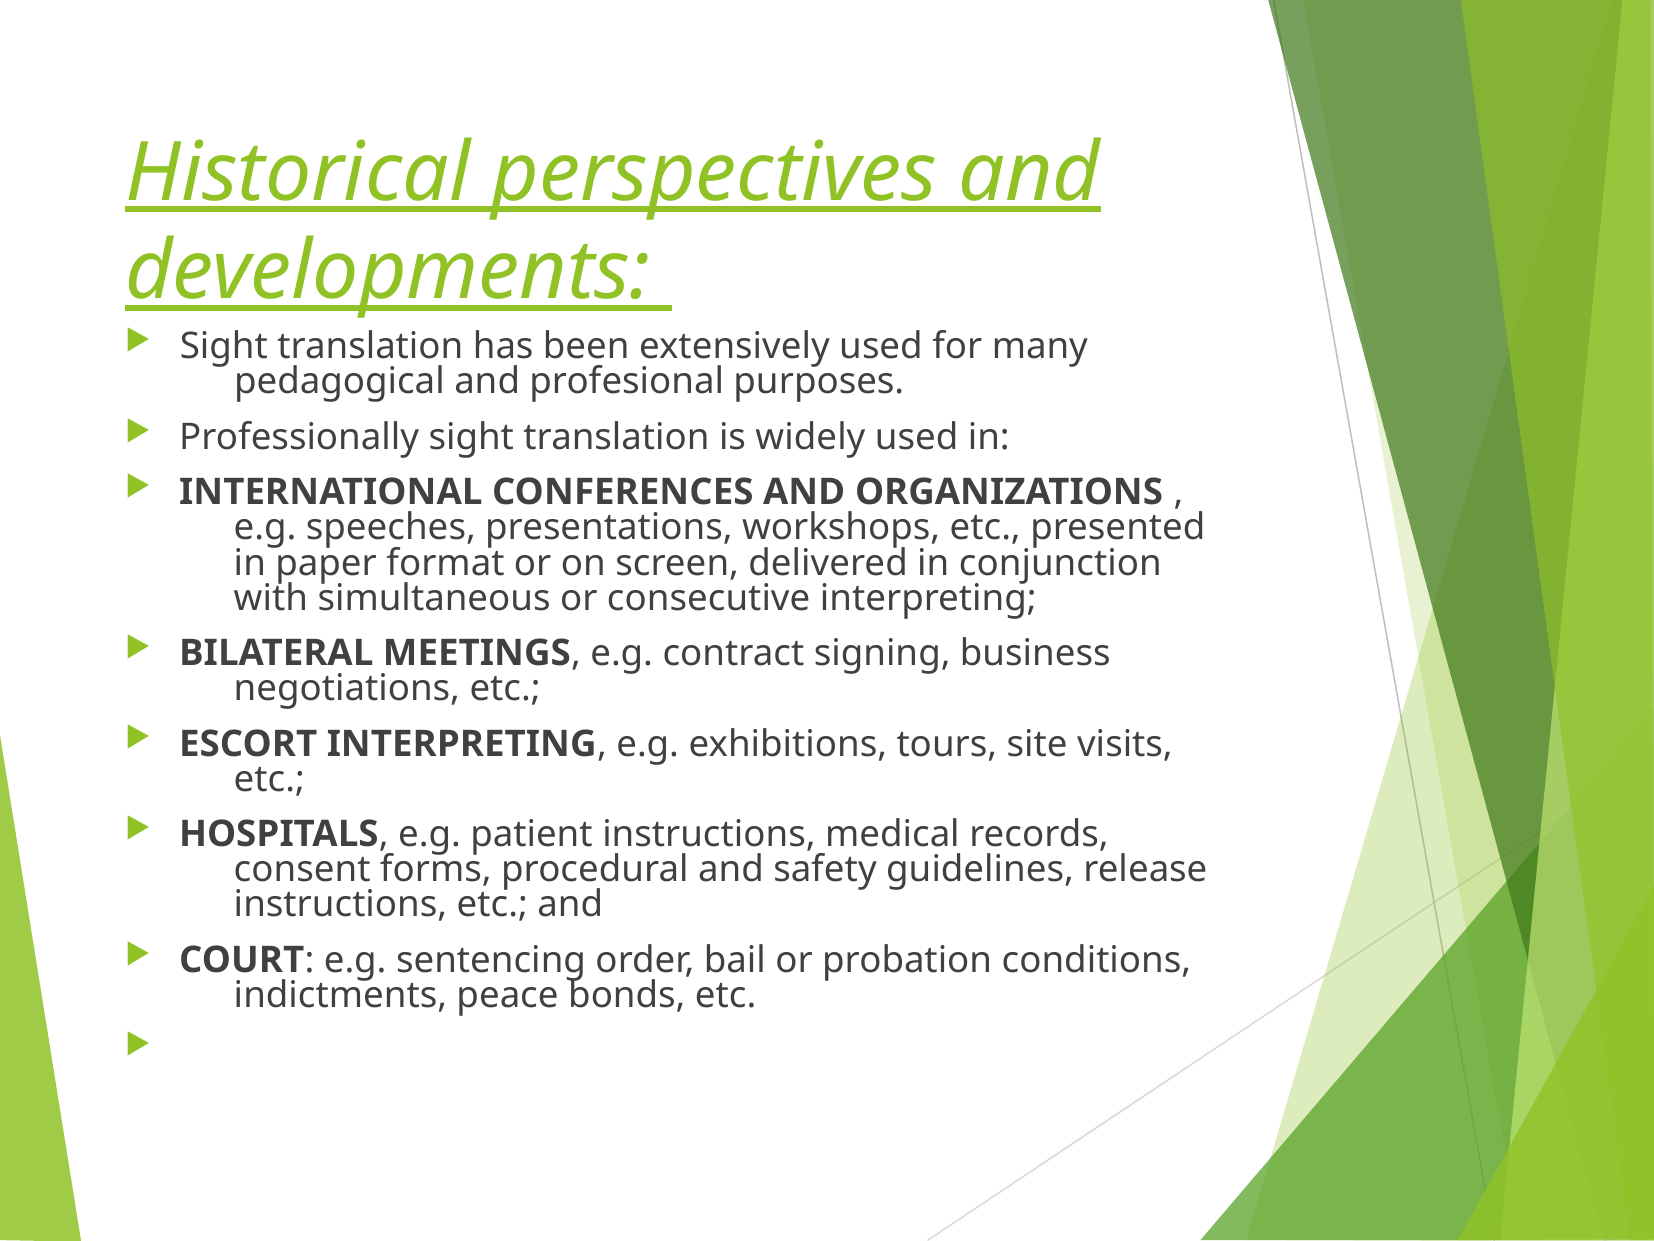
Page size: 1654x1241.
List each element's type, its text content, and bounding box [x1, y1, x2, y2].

title Historical perspectives and developments: [110, 110, 1259, 323]
list Sight translation has been extensively used for many pedagogical and profesional purposes. Professionally sight translation is widely used in: INTERNATIONAL CONFERENCES AND ORGANIZATIONS , e.g. speeches, presentations, workshops, etc., presented in paper format or on screen, delivered in conjunction with simultaneous or consecutive interpreting; BILATERAL MEETINGS, e.g. contract signing, business negotiations, etc.; ESCORT INTERPRETING, e.g. exhibitions, tours, site visits, etc.; HOSPITALS, e.g. patient instructions, medical records, consent forms, procedural and safety guidelines, release instructions, etc.; and COURT: e.g. sentencing order, bail or probation conditions, indictments, peace bonds, etc. [110, 323, 1259, 1025]
